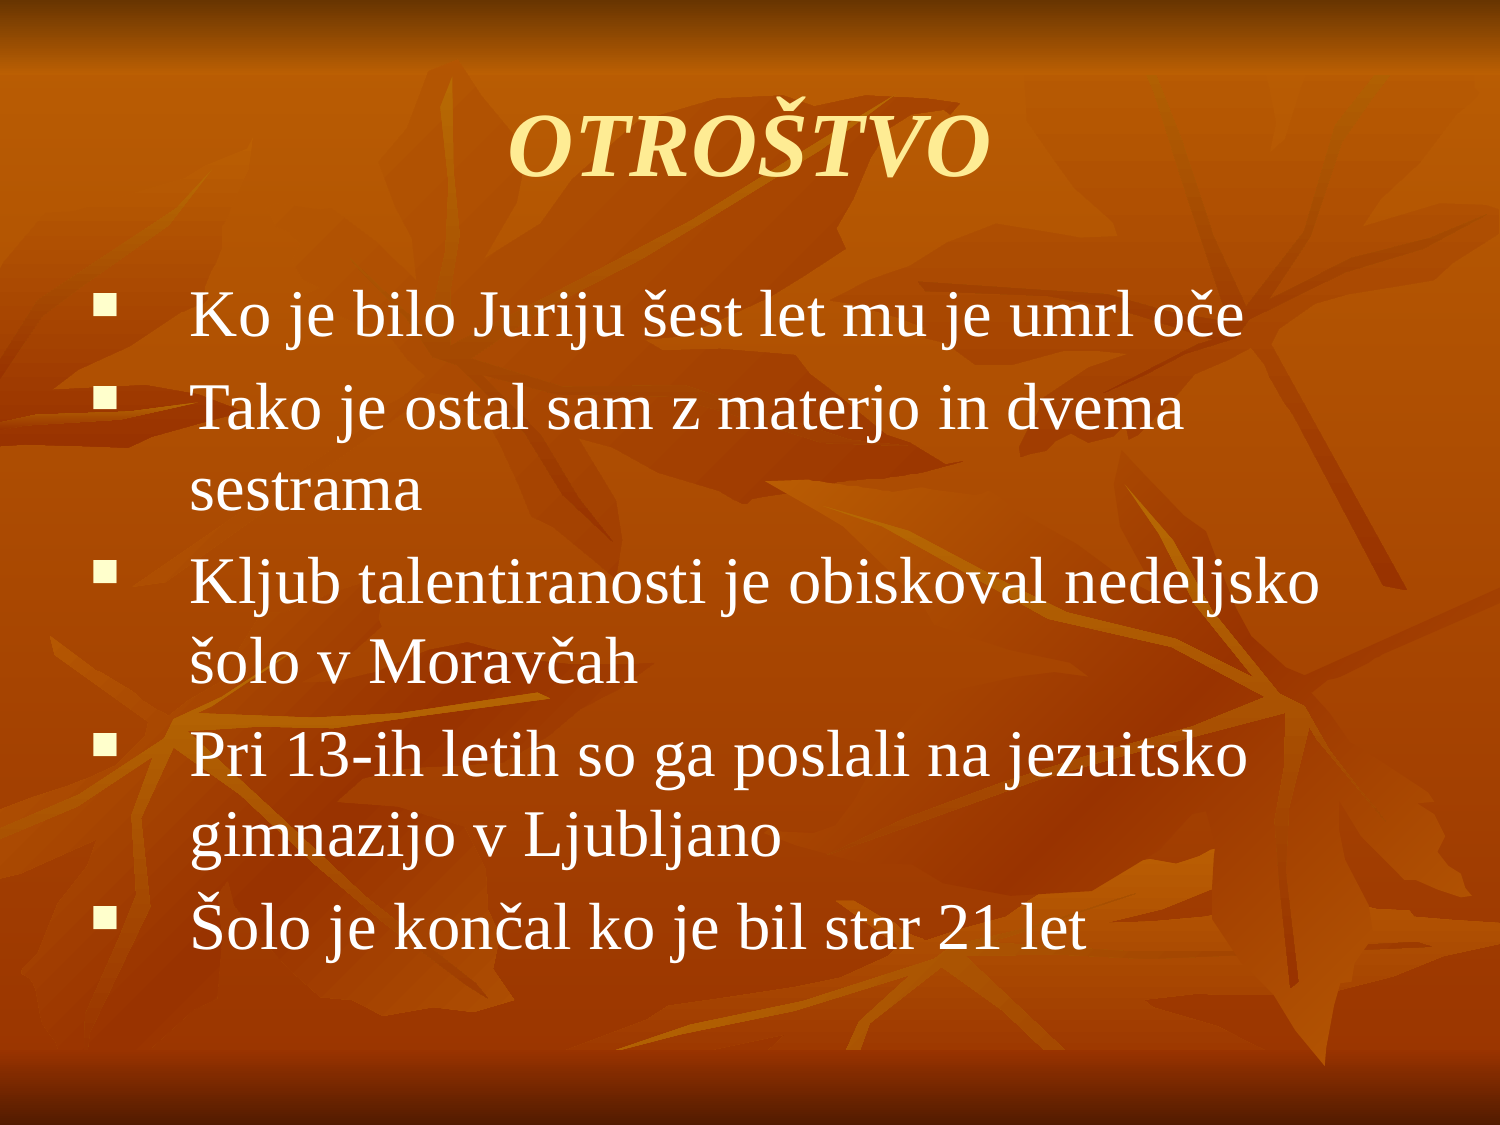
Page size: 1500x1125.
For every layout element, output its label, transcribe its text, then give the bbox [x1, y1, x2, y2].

list Ko je bilo Juriju šest let mu je umrl oče Tako je ostal sam z materjo in dvema sestrama Kljub talentiranosti je obiskoval nedeljsko šolo v Moravčah Pri 13-ih letih so ga poslali na jezuitsko gimnazijo v Ljubljano Šolo je končal ko je bil star 21 let [75, 262, 1425, 1006]
subtitle [1425, 806, 1500, 810]
title OTROŠTVO [75, 45, 1425, 234]
